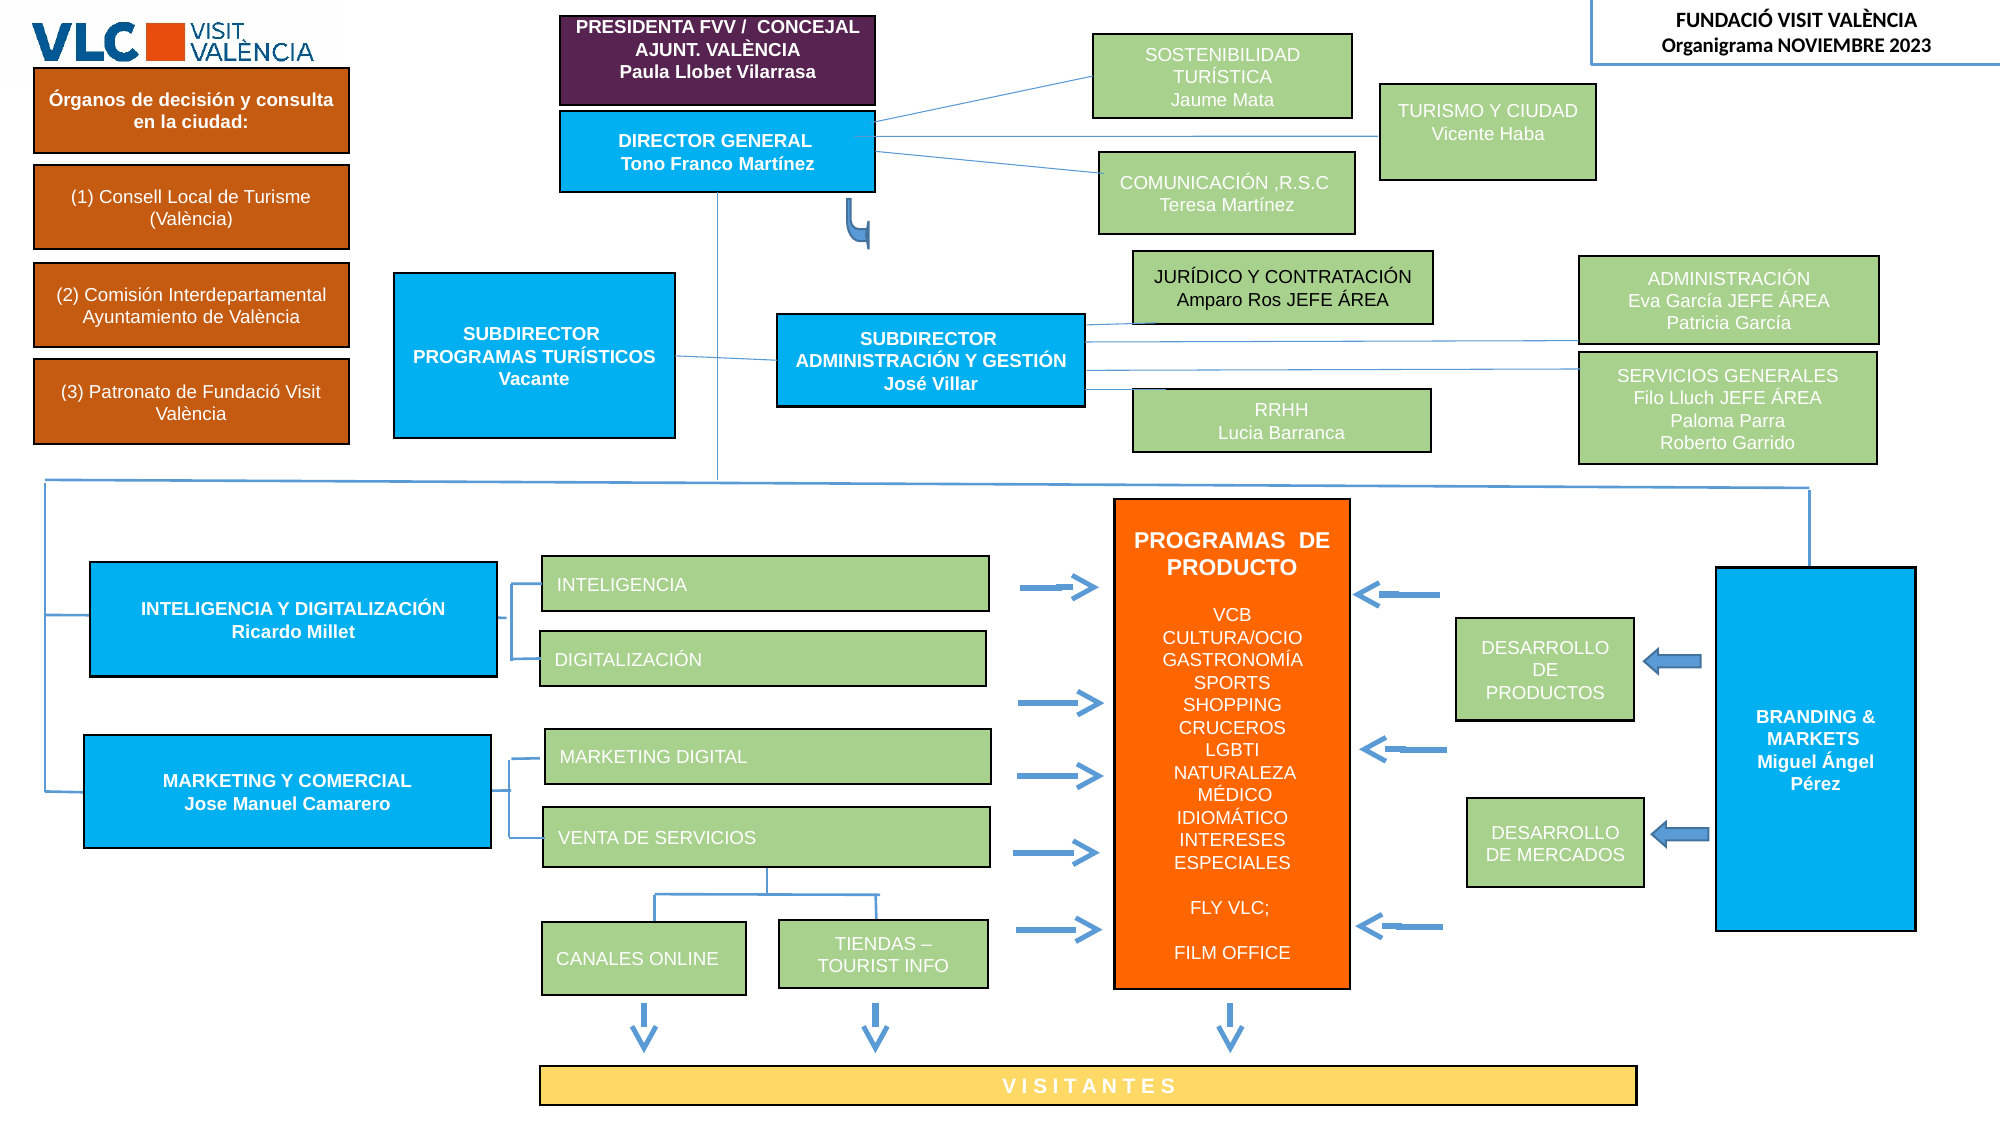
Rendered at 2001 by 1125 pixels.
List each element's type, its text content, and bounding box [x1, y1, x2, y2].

text_box PRESIDENTA FVV / CONCEJAL AJUNT. VALÈNCIA Paula Llobet Vilarrasa [560, 15, 876, 105]
text_box FUNDACIÓ VISIT VALÈNCIA Organigrama NOVIEMBRE 2023 [1591, 0, 2000, 65]
text_box [847, 198, 869, 250]
text_box (1) Consell Local de Turisme (València) [33, 164, 349, 250]
text_box SERVICIOS GENERALES Filo Lluch JEFE ÁREA Paloma Parra Roberto Garrido [1578, 352, 1877, 465]
picture [875, 187, 1184, 281]
text_box DIGITALIZACIÓN [539, 631, 987, 687]
text_box RRHH Lucia Barranca [1132, 388, 1431, 452]
text_box (2) Comisión Interdepartamental Ayuntamiento de València [33, 262, 349, 348]
text_box Órganos de decisión y consulta en la ciudad: [33, 67, 349, 153]
text_box BRANDING & MARKETS Miguel Ángel Pérez [1716, 567, 1916, 932]
text_box INTELIGENCIA [542, 556, 989, 612]
picture [0, 0, 345, 84]
text_box INTELIGENCIA Y DIGITALIZACIÓN Ricardo Millet [89, 562, 497, 677]
text_box MARKETING DIGITAL [544, 728, 992, 785]
text_box CANALES ONLINE [541, 921, 747, 995]
text_box TURISMO Y CIUDAD Vicente Haba [1380, 84, 1596, 181]
text_box SUBDIRECTOR PROGRAMAS TURÍSTICOS Vacante [393, 273, 675, 439]
text_box DIRECTOR GENERAL Tono Franco Martínez [560, 110, 876, 192]
text_box PROGRAMAS DE PRODUCTO VCB CULTURA/OCIO GASTRONOMÍA SPORTS SHOPPING CRUCEROS LGBTI NATURALEZA MÉDICO IDIOMÁTICO INTERESES ESPECIALES FLY VLC; FILM OFFICE [1114, 499, 1351, 990]
text_box JURÍDICO Y CONTRATACIÓN Amparo Ros JEFE ÁREA [1132, 251, 1434, 324]
text_box VENTA DE SERVICIOS [543, 807, 990, 868]
text_box SOSTENIBILIDAD TURÍSTICA Jaume Mata [1093, 34, 1353, 118]
text_box [1643, 649, 1701, 674]
text_box V I S I T A N T E S [540, 1066, 1637, 1106]
text_box (3) Patronato de Fundació Visit València [33, 359, 349, 445]
text_box COMUNICACIÓN ,R.S.C Teresa Martínez [1098, 151, 1356, 235]
text_box ADMINISTRACIÓN Eva García JEFE ÁREA Patricia García [1578, 256, 1880, 344]
text_box MARKETING Y COMERCIAL Jose Manuel Camarero [83, 734, 491, 848]
text_box DESARROLLO DE MERCADOS [1467, 798, 1644, 888]
text_box [1651, 821, 1709, 847]
text_box DESARROLLO DE PRODUCTOS [1456, 617, 1635, 721]
text_box TIENDAS – TOURIST INFO [779, 920, 988, 989]
text_box SUBDIRECTOR ADMINISTRACIÓN Y GESTIÓN José Villar [776, 313, 1085, 407]
